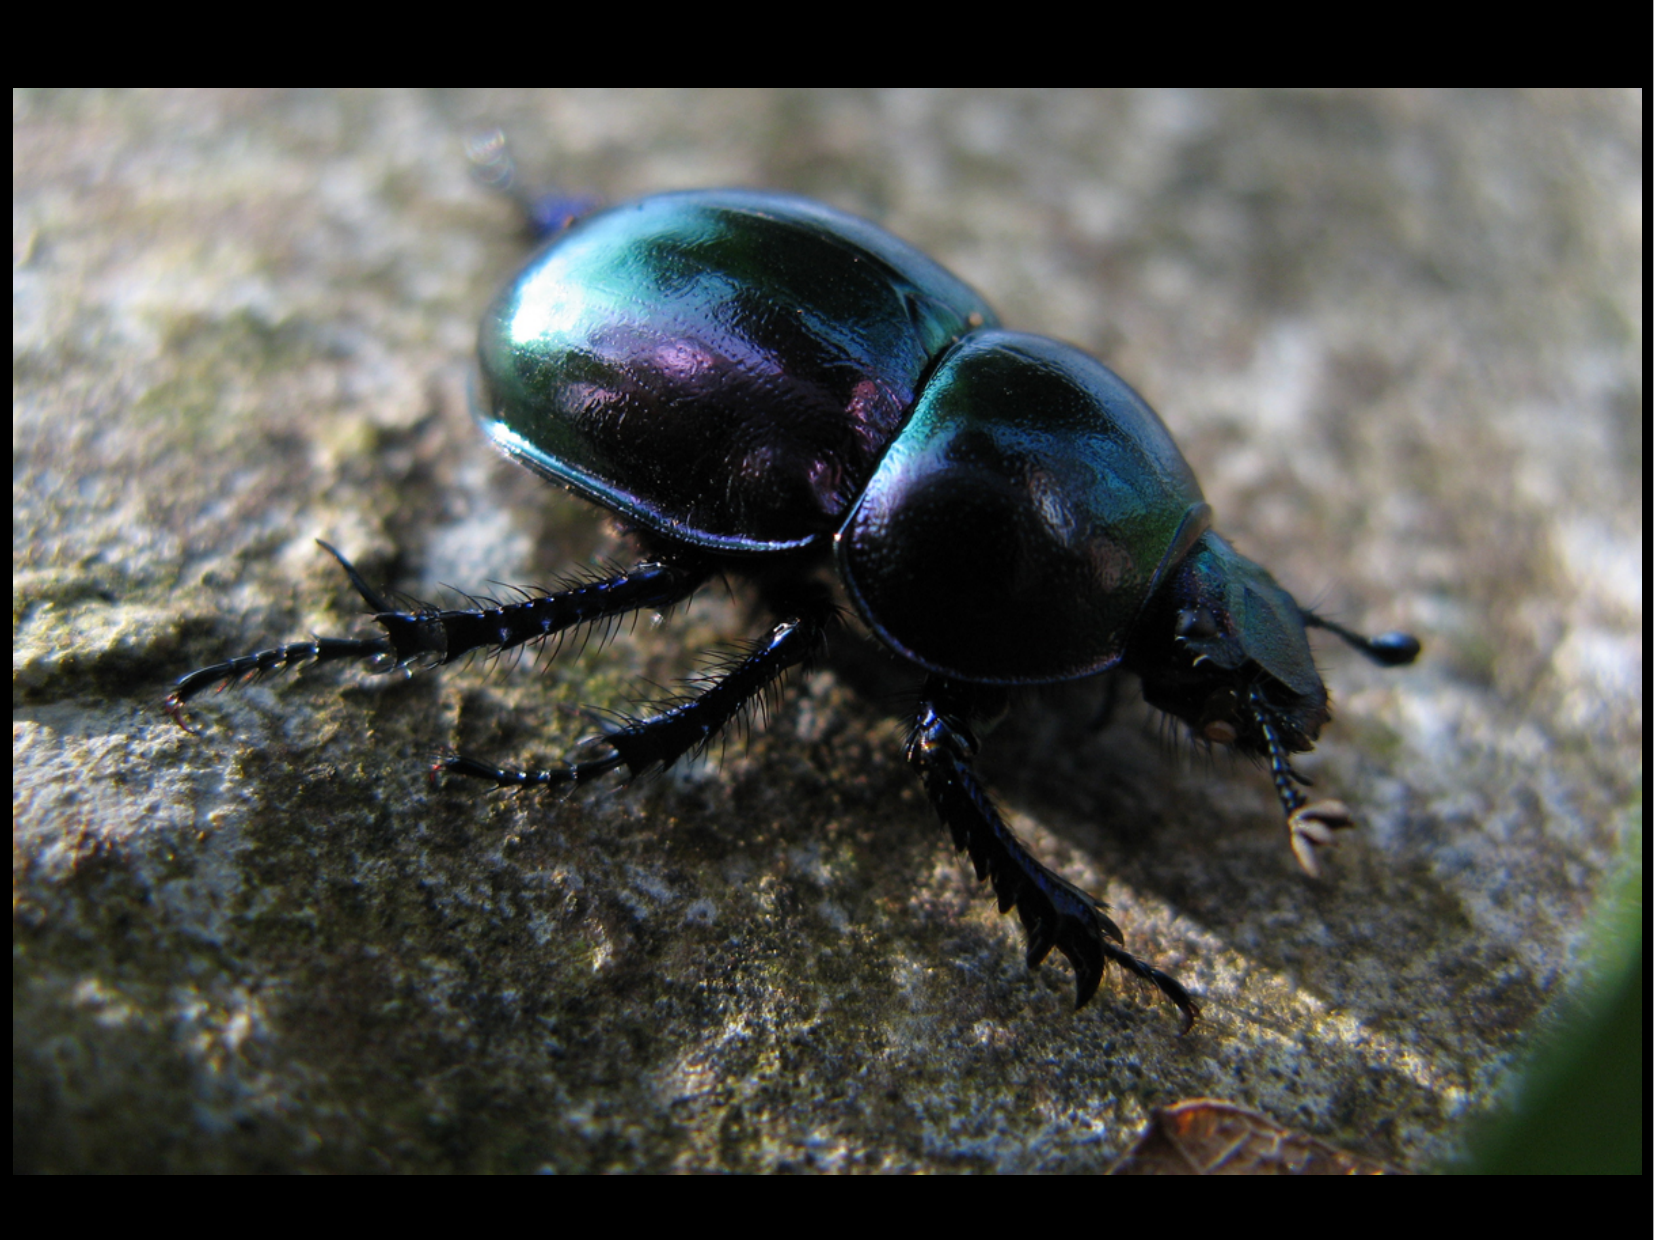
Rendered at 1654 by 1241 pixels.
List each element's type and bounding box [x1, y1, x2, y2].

picture [13, 88, 1642, 1175]
